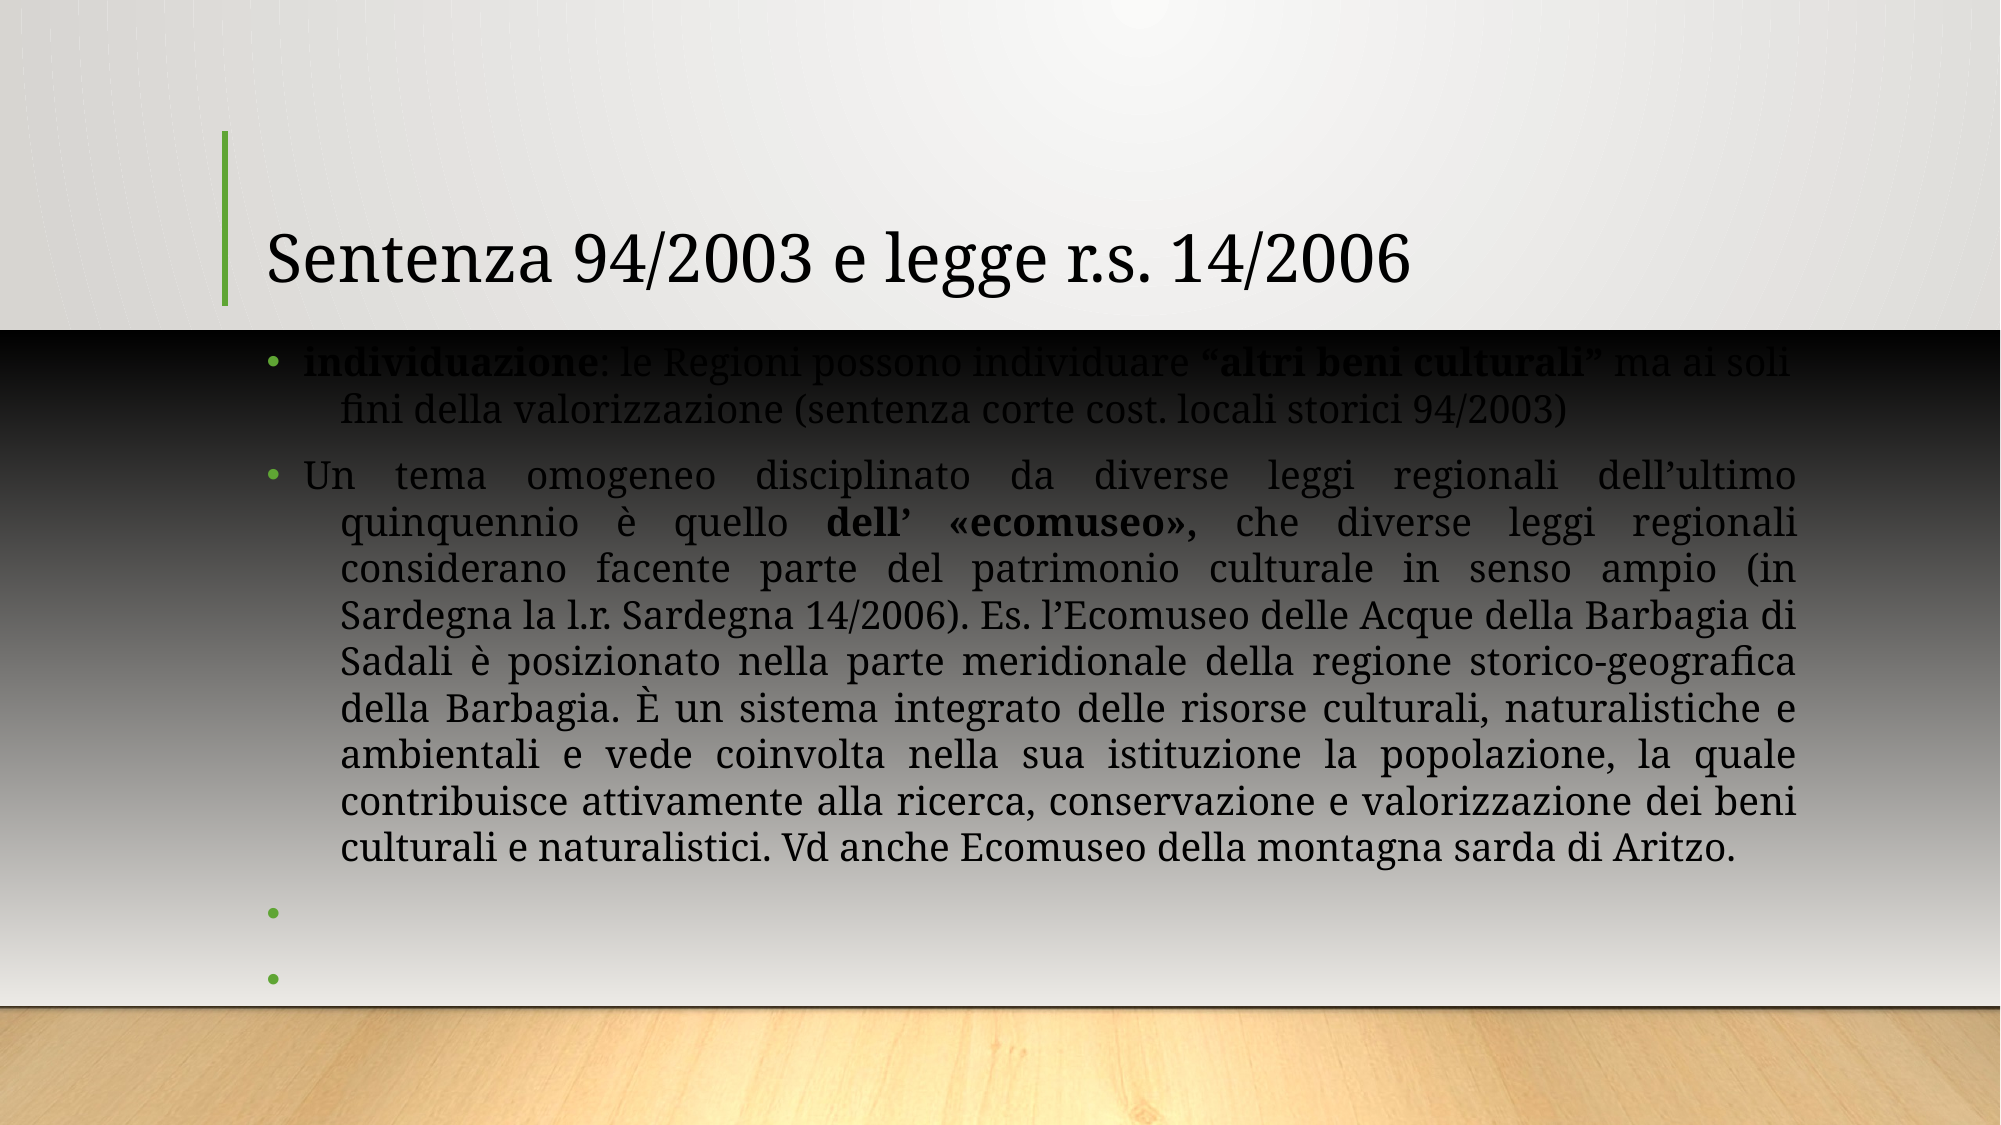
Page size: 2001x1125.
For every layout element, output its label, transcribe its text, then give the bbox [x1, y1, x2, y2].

list individuazione: le Regioni possono individuare “altri beni culturali” ma ai soli fini della valorizzazione (sentenza corte cost. locali storici 94/2003) Un tema omogeneo disciplinato da diverse leggi regionali dell’ultimo quinquennio è quello dell’ «ecomuseo», che diverse leggi regionali considerano facente parte del patrimonio culturale in senso ampio (in Sardegna la l.r. Sardegna 14/2006). Es. l’Ecomuseo delle Acque della Barbagia di Sadali è posizionato nella parte meridionale della regione storico-geografica della Barbagia. È un sistema integrato delle risorse culturali, naturalistiche e ambientali e vede coinvolta nella sua istituzione la popolazione, la quale contribuisce attivamente alla ricerca, conservazione e valorizzazione dei beni culturali e naturalistici. Vd anche Ecomuseo della montagna sarda di Aritzo. [251, 330, 1814, 897]
title Sentenza 94/2003 e legge r.s. 14/2006 [251, 131, 1814, 305]
